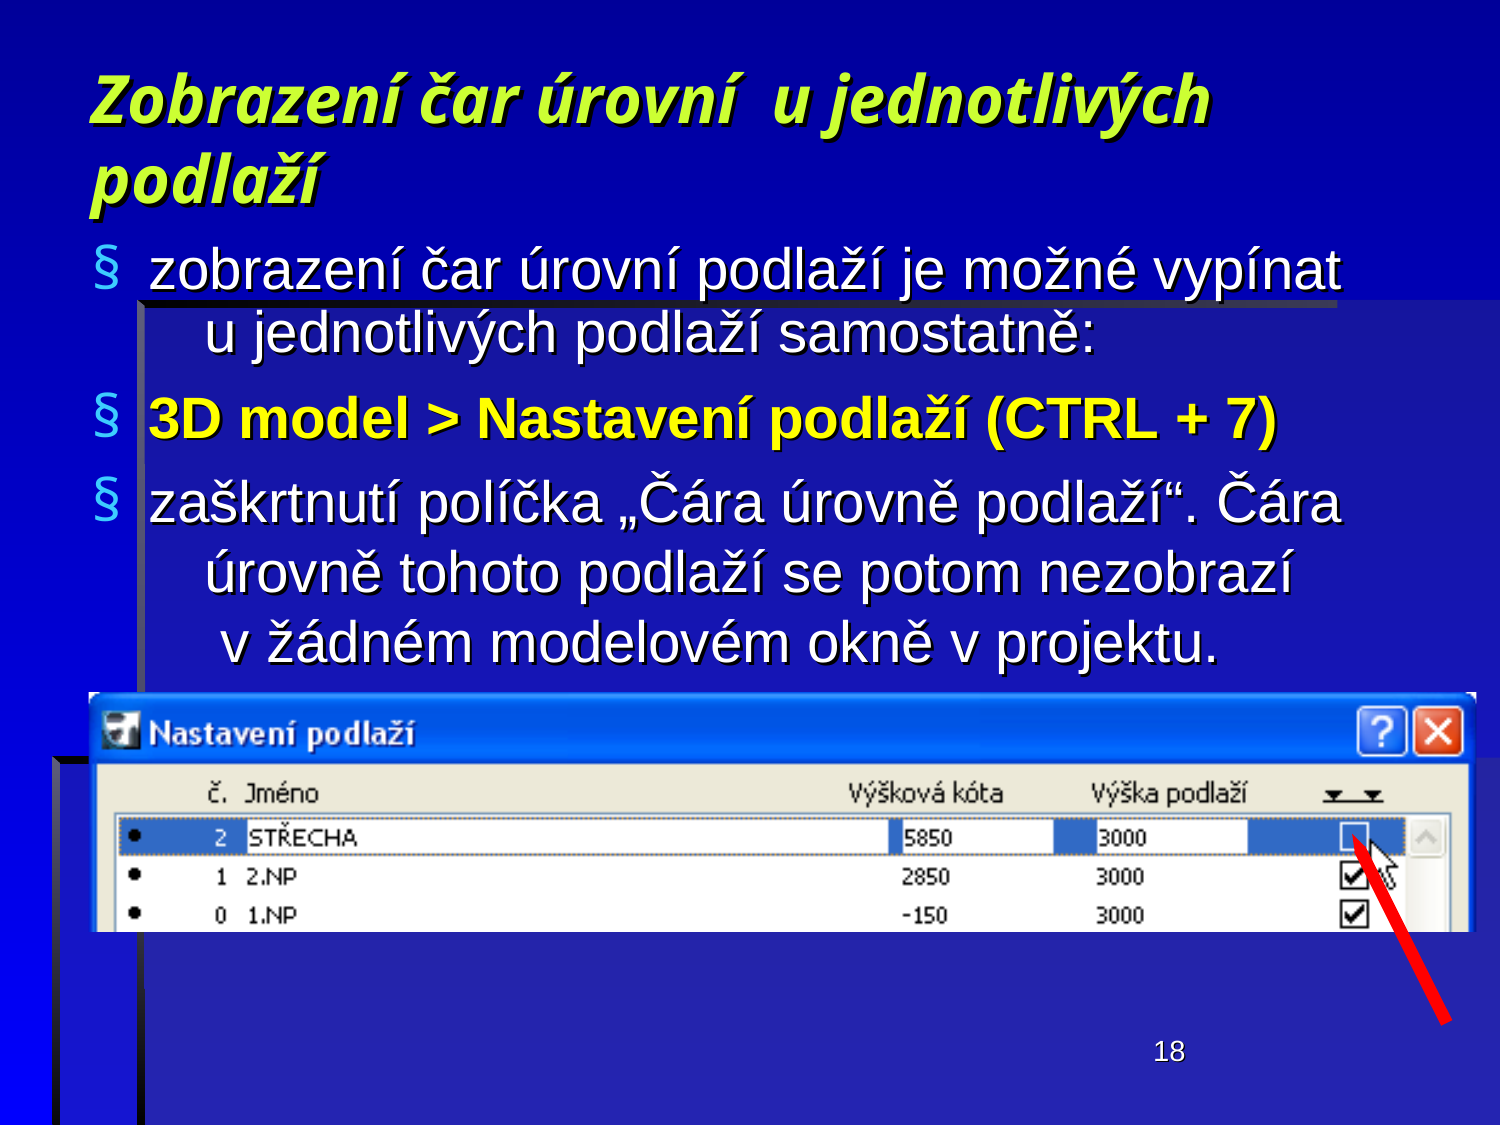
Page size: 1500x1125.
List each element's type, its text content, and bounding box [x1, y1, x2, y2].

title Zobrazení čar úrovní u jednotlivých podlaží [76, 42, 1453, 232]
text_box <číslo> [1137, 1024, 1450, 1103]
picture [88, 692, 1477, 932]
list zobrazení čar úrovní podlaží je možné vypínat u jednotlivých podlaží samostatně: 3D model > Nastavení podlaží (CTRL + 7) zaškrtnutí políčka „Čára úrovně podlaží“. Čára úrovně tohoto podlaží se potom nezobrazí v žádném modelovém okně v projektu. [76, 231, 1427, 705]
